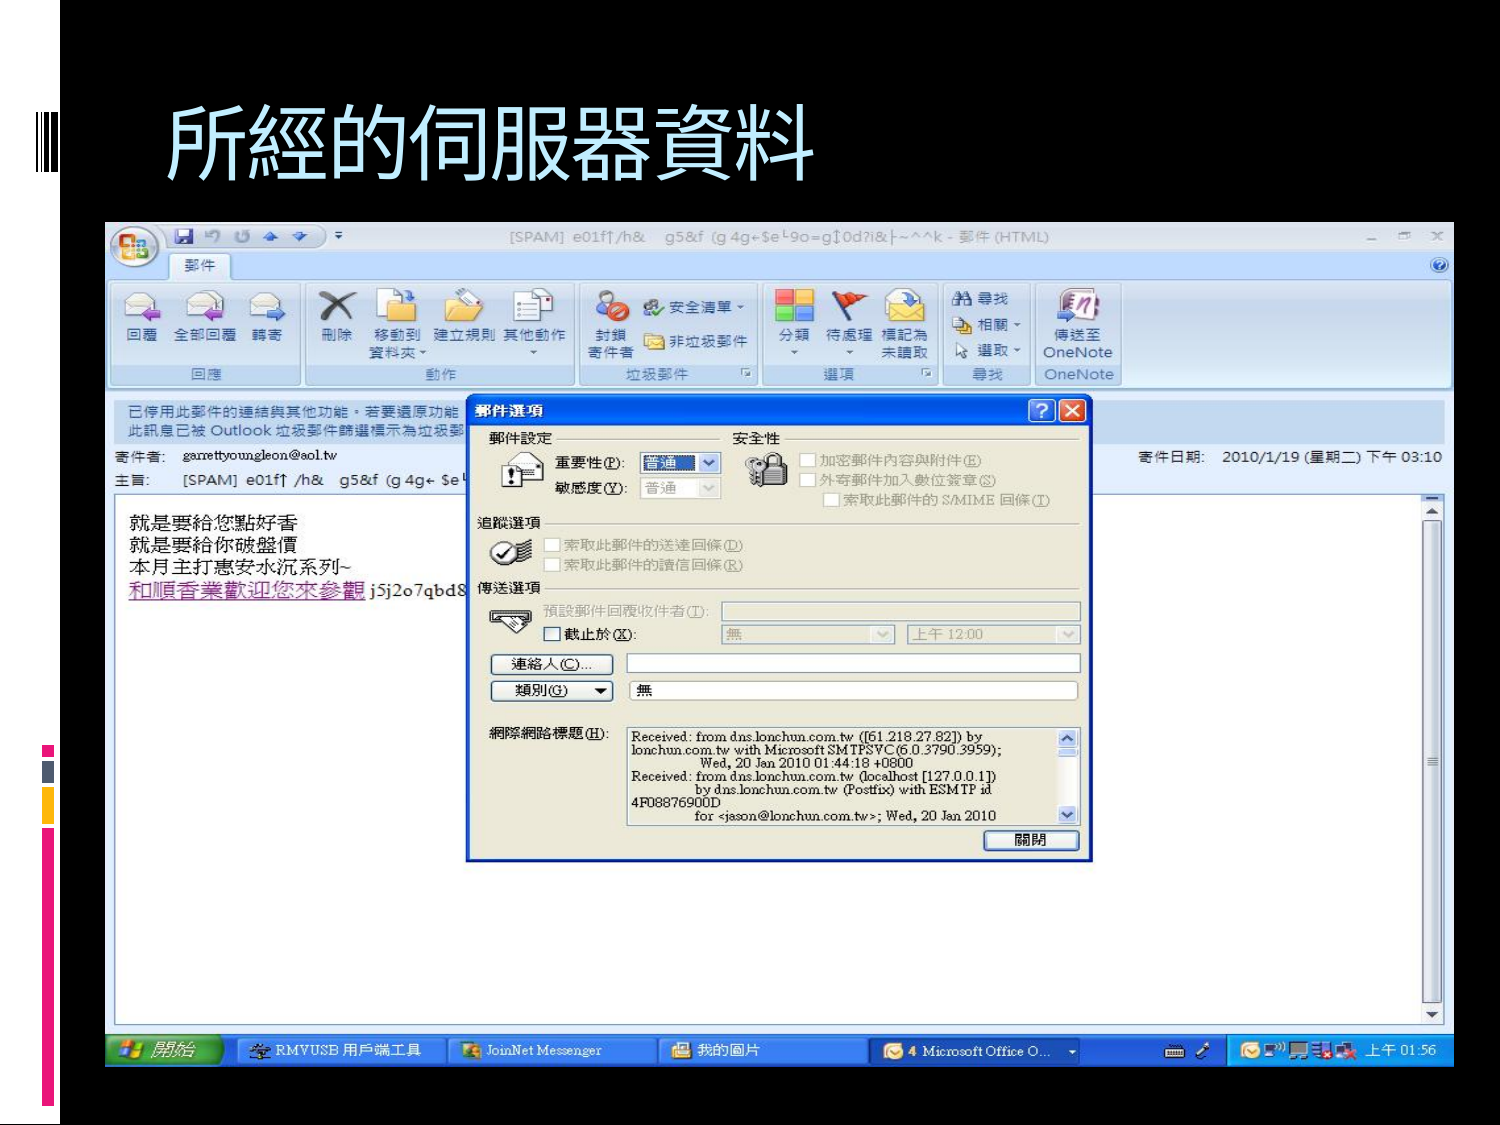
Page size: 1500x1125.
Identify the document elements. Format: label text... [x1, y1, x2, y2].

picture [105, 222, 1454, 1067]
title 所經的伺服器資料 [150, 84, 1426, 222]
